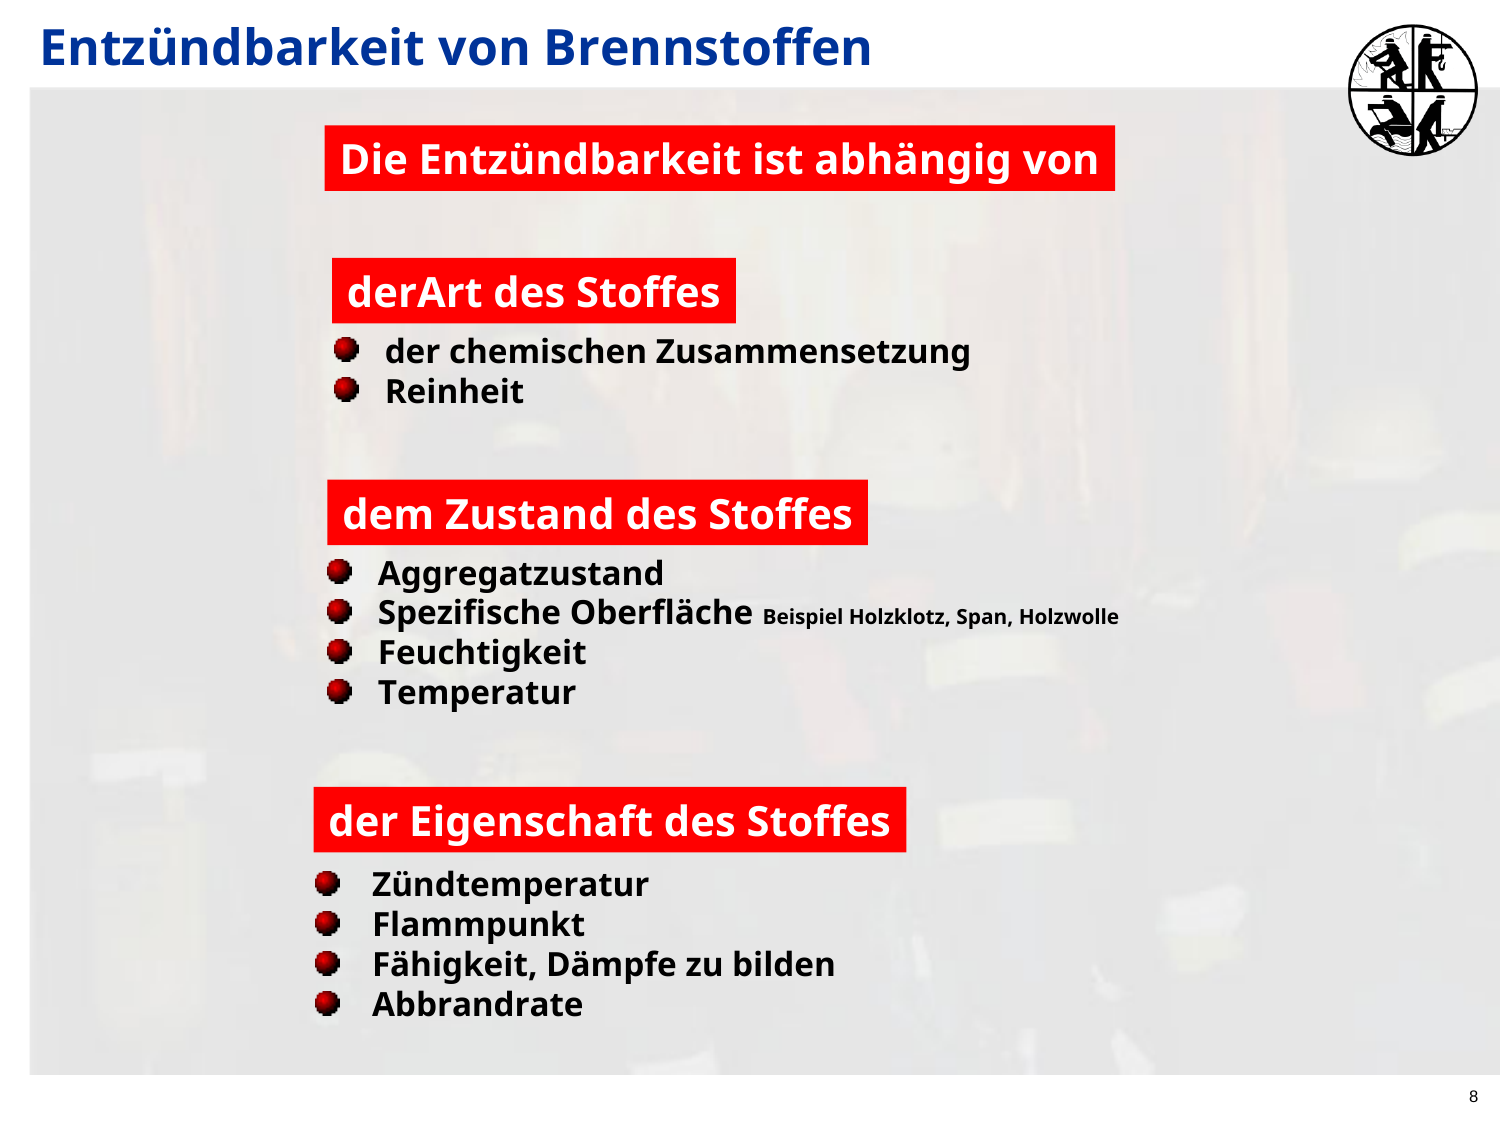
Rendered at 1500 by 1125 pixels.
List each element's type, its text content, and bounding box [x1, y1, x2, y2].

text_box <Foliennummer> [1180, 1078, 1494, 1118]
text_box der chemischen Zusammensetzung Reinheit [319, 322, 988, 418]
text_box derArt des Stoffes [332, 257, 736, 322]
text_box Aggregatzustand Spezifische Oberfläche Beispiel Holzklotz, Span, Holzwolle Feuchtigkeit Temperatur [312, 543, 1135, 720]
title Entzündbarkeit von Brennstoffen [39, 15, 1222, 78]
text_box dem Zustand des Stoffes [327, 479, 868, 543]
text_box Die Entzündbarkeit ist abhängig von [324, 125, 1116, 191]
text_box Zündtemperatur Flammpunkt Fähigkeit, Dämpfe zu bilden Abbrandrate [301, 855, 852, 1031]
picture [31, 20, 1500, 1075]
text_box der Eigenschaft des Stoffes [313, 786, 907, 853]
